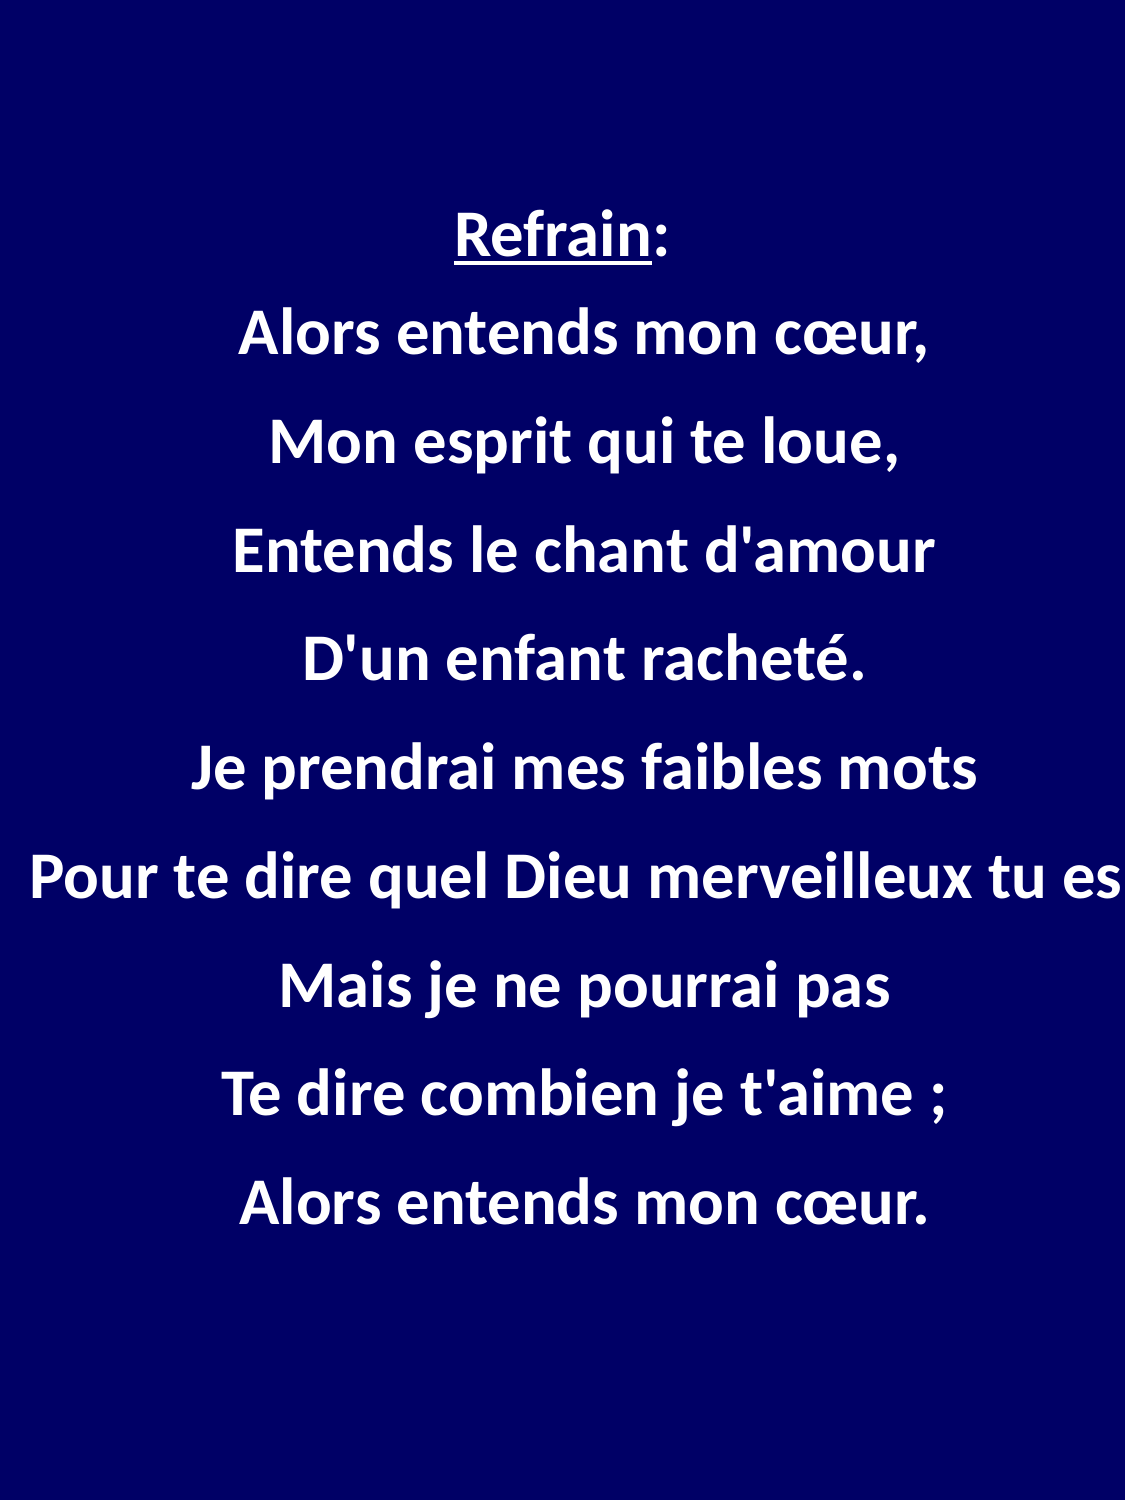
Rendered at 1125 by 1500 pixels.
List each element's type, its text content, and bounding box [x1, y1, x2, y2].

text_box Refrain: Alors entends mon cœur, Mon esprit qui te loue, Entends le chant d'amour D'un enfant racheté. Je prendrai mes faibles mots Pour te dire quel Dieu merveilleux tu es, Mais je ne pourrai pas Te dire combien je t'aime ; Alors entends mon cœur. [0, 0, 1125, 1427]
